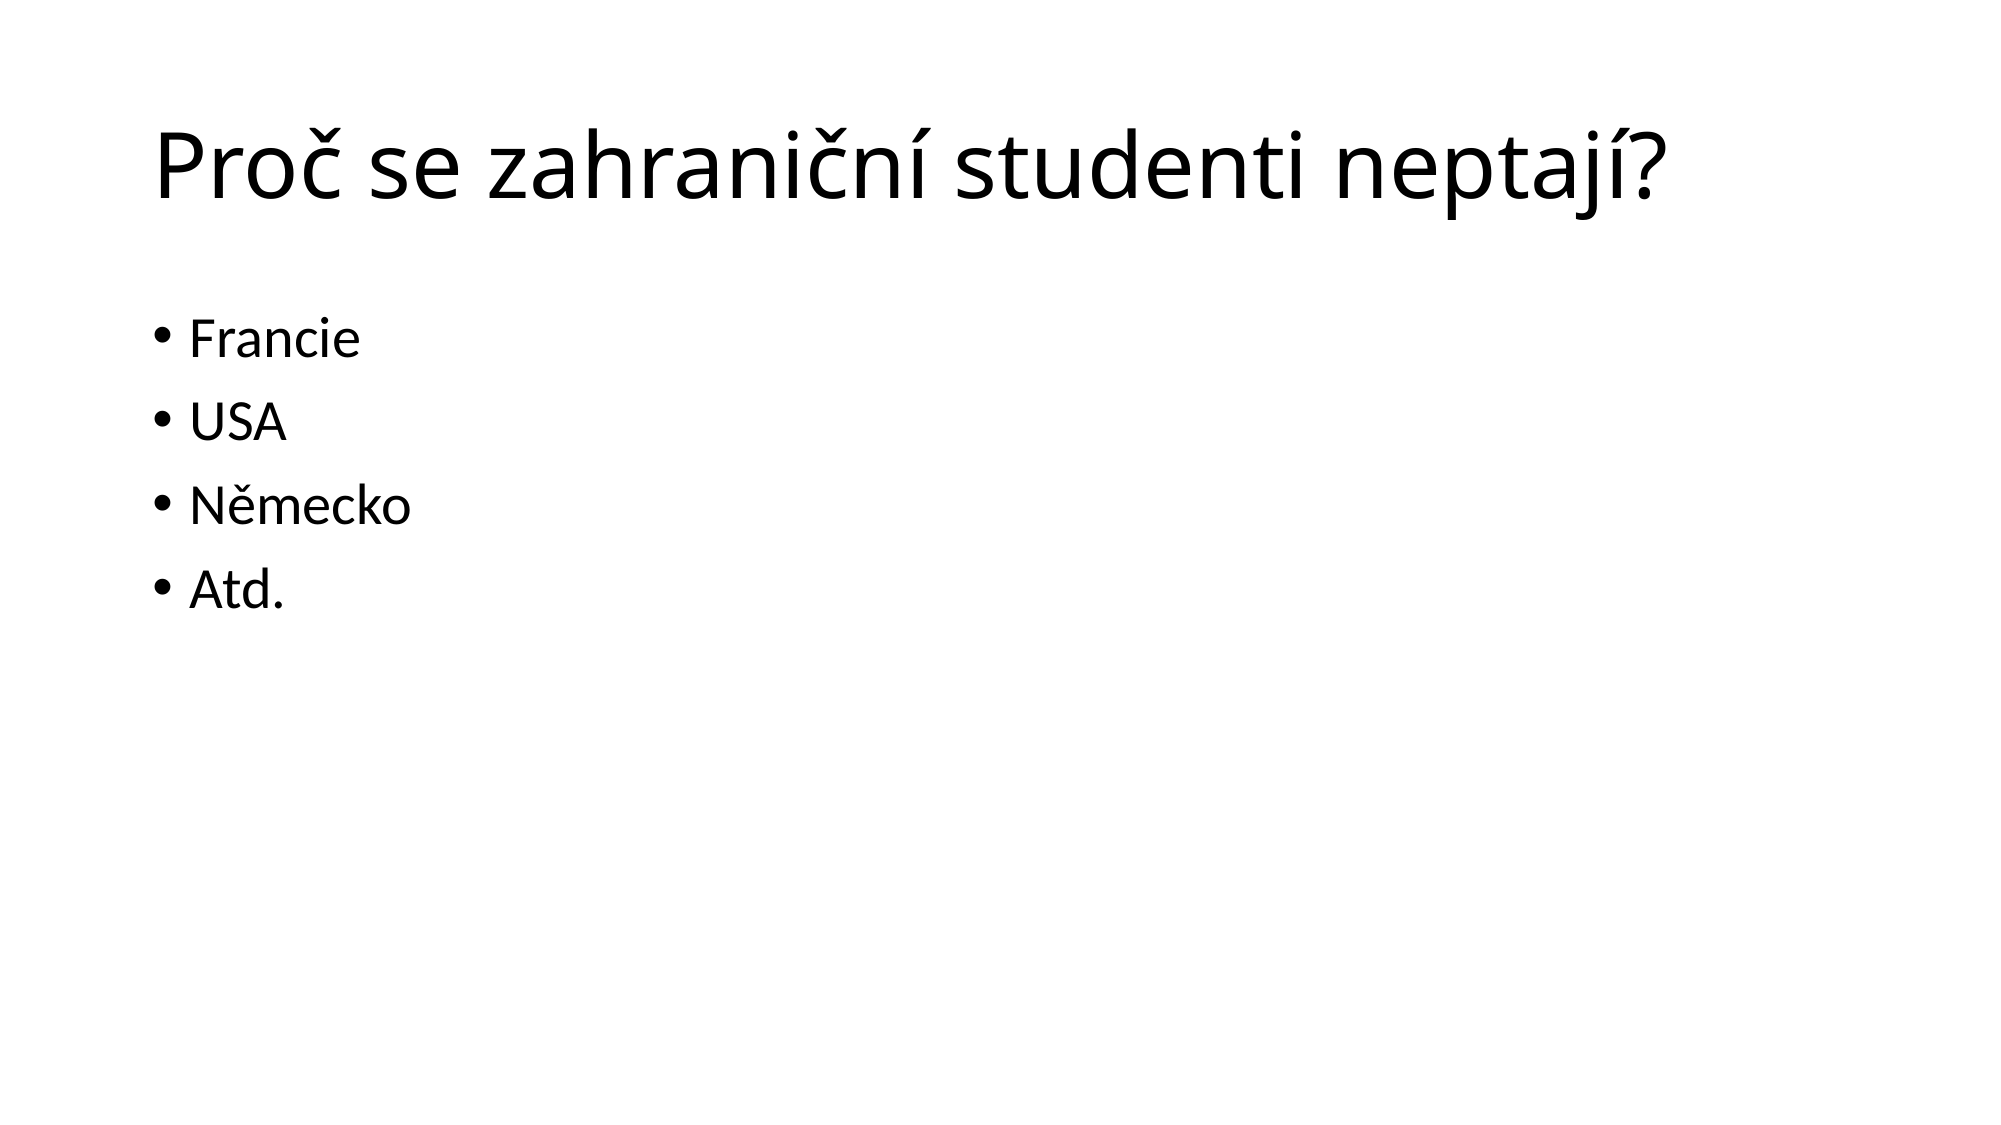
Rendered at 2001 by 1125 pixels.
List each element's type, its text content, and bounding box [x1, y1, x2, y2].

title Proč se zahraniční studenti neptají? [137, 59, 1863, 278]
list Francie USA Německo Atd. [137, 299, 1863, 1014]
